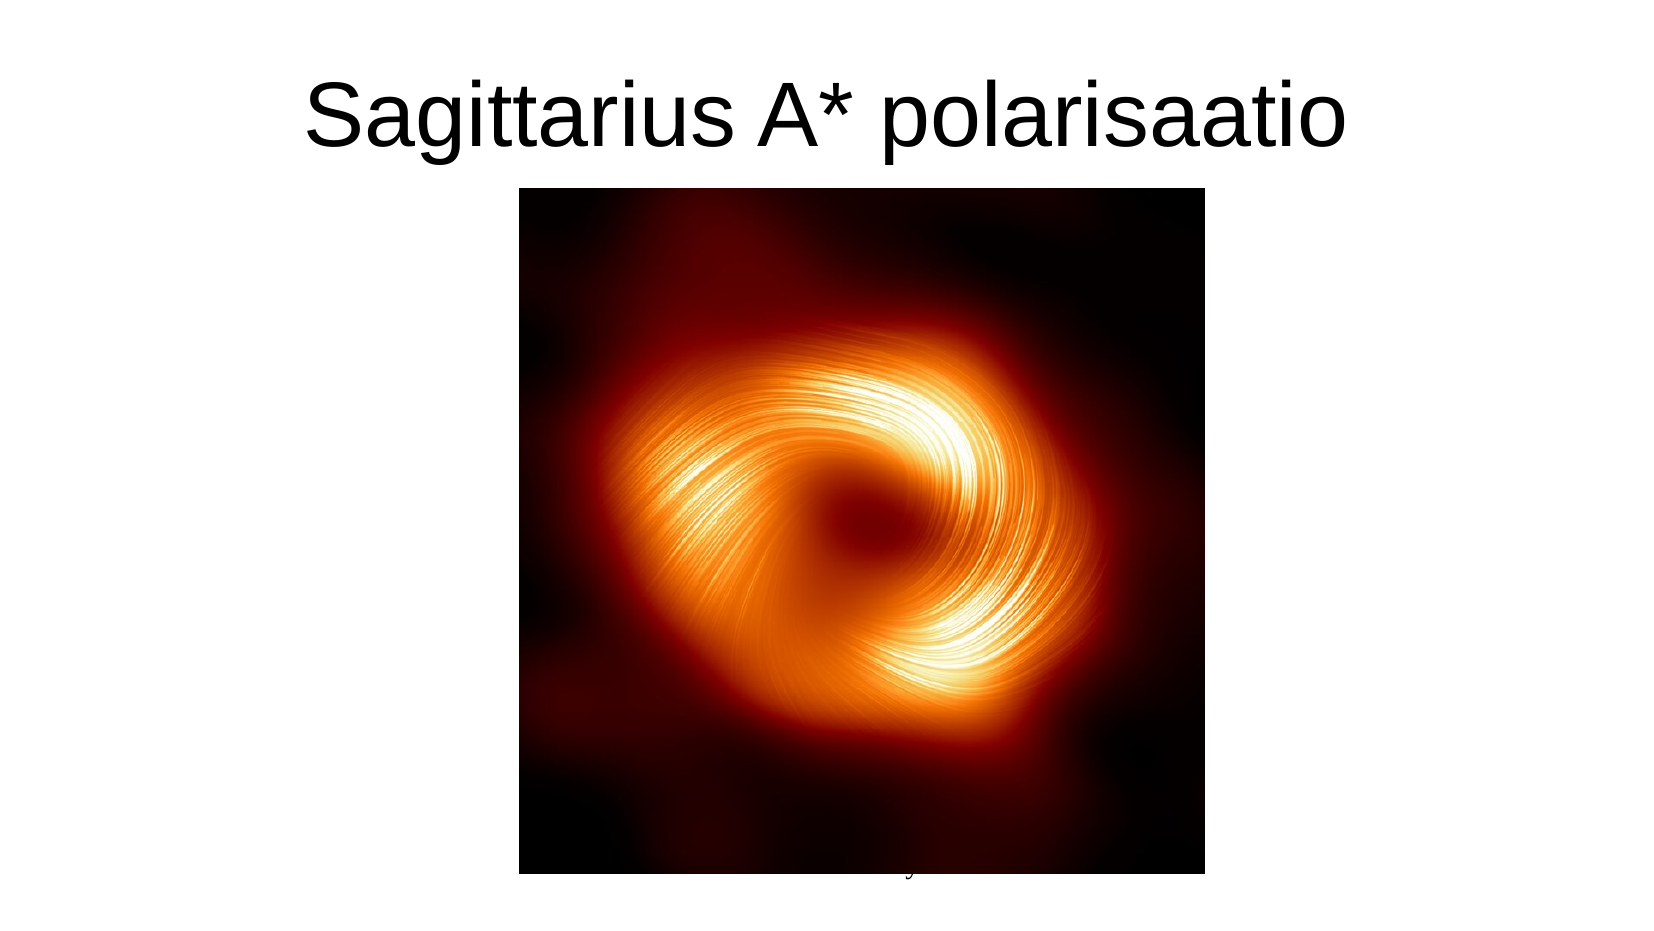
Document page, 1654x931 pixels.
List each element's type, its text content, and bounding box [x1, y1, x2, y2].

title Sagittarius A* polarisaatio [82, 37, 1571, 193]
picture [519, 188, 1205, 875]
